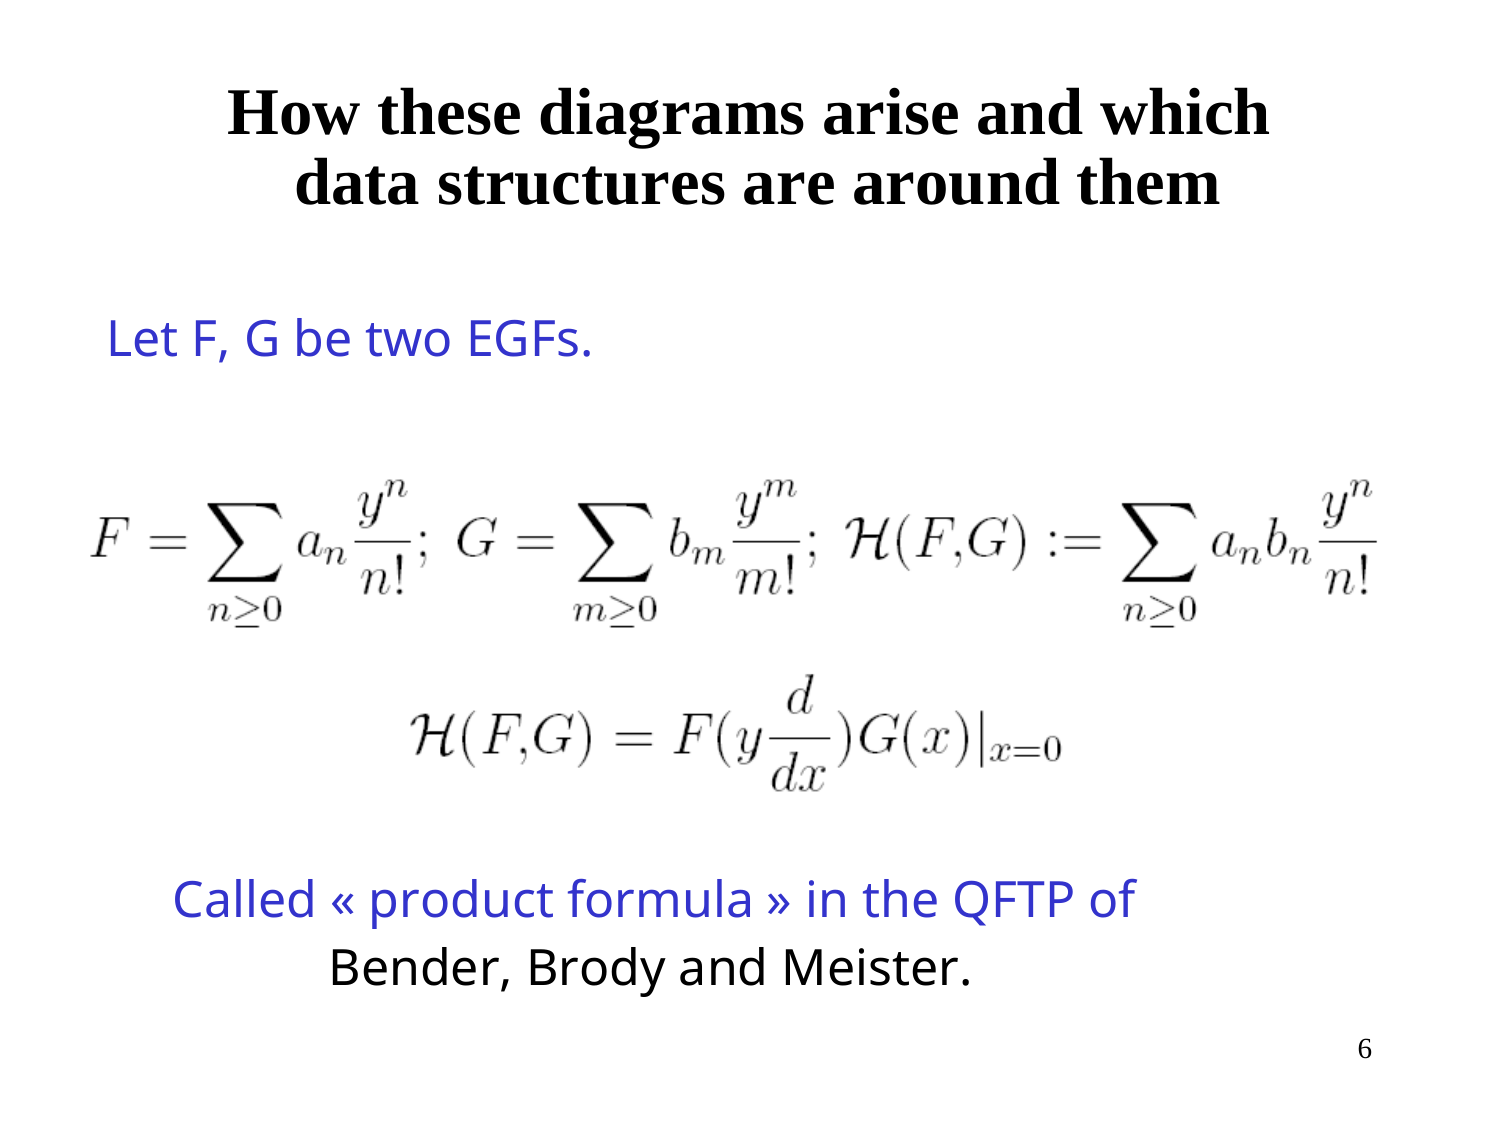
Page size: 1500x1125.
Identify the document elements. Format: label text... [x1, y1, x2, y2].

text_box Let F, G be two EGFs. [91, 295, 685, 379]
text_box How these diagrams arise and which data structures are around them [212, 70, 1304, 231]
picture [86, 472, 1388, 634]
text_box Called « product formula » in the QFTP of Bender, Brody and Meister. [147, 856, 1252, 1039]
picture [403, 665, 1067, 798]
